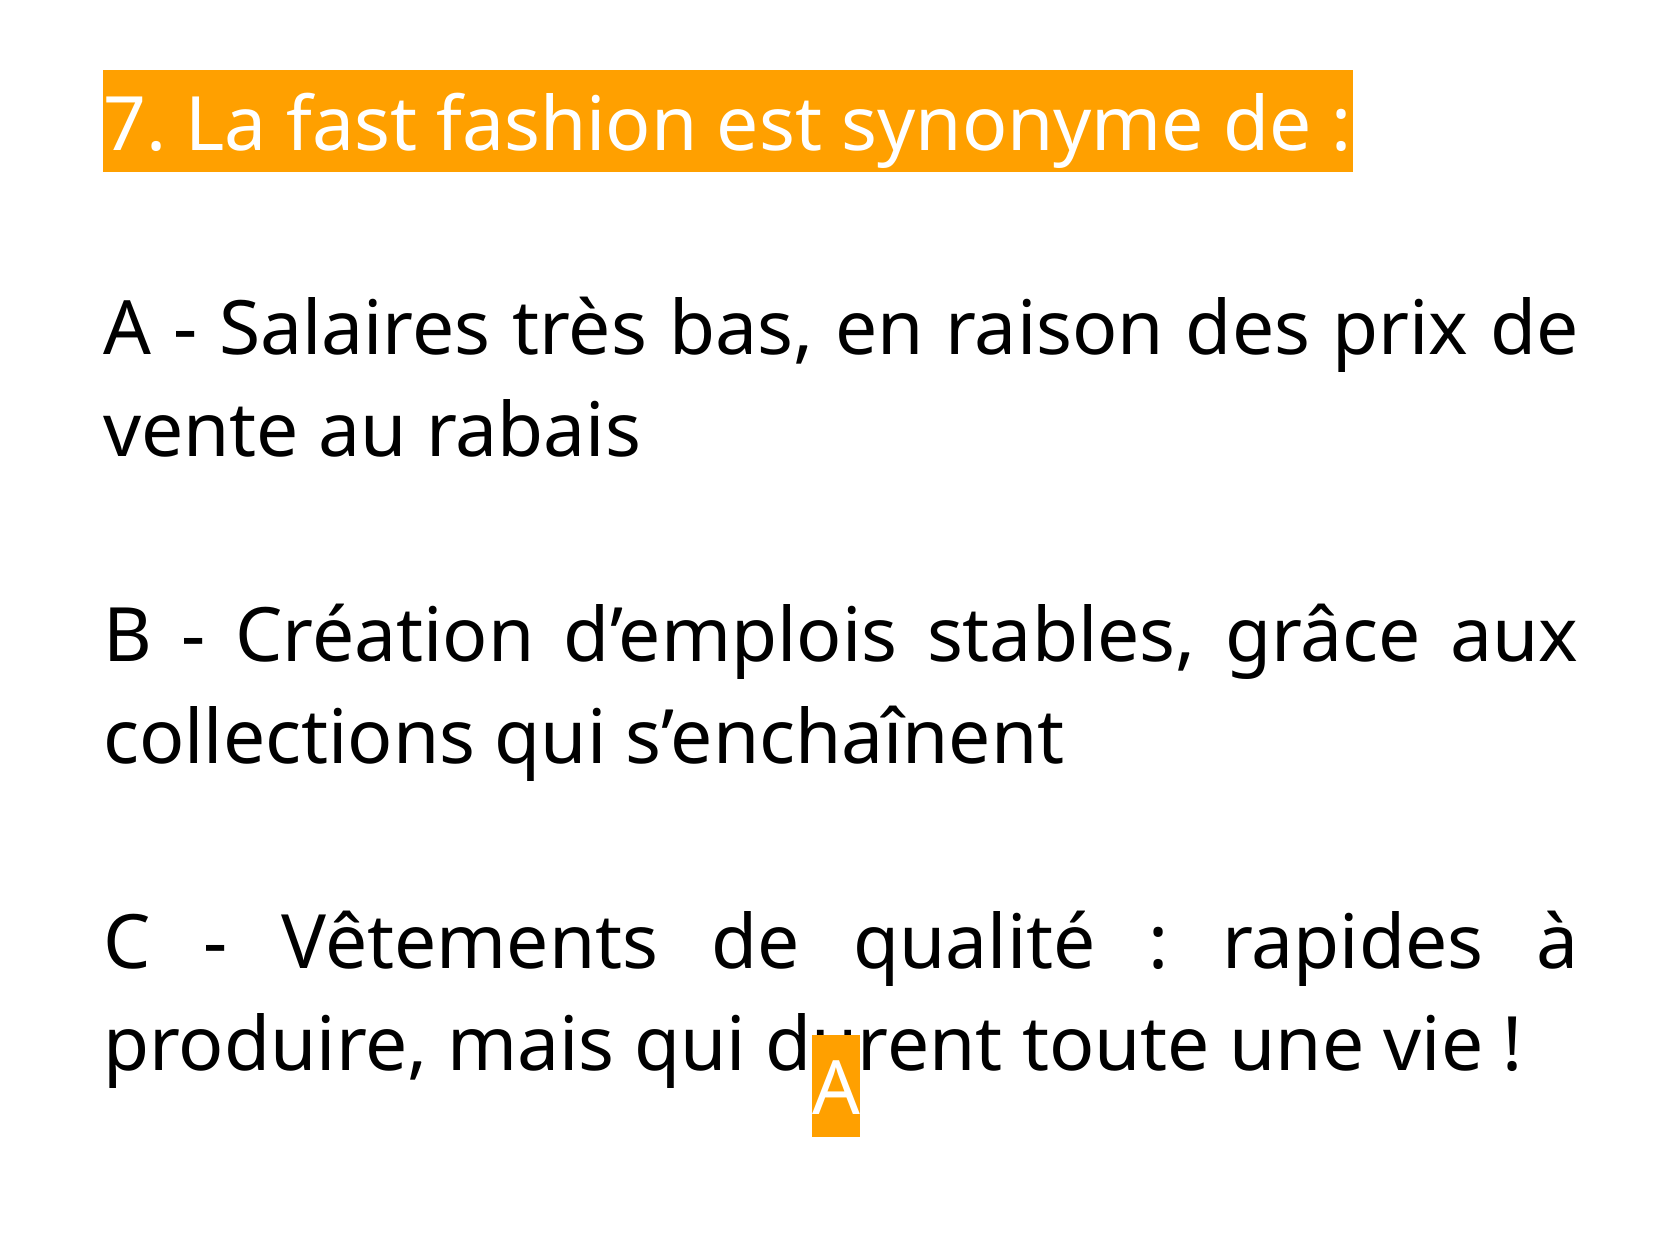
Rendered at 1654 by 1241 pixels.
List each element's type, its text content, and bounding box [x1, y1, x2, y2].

text_box 7. La fast fashion est synonyme de : A - Salaires très bas, en raison des prix de vente au rabais B - Création d’emplois stables, grâce aux collections qui s’enchaînent C - Vêtements de qualité : rapides à produire, mais qui durent toute une vie ! [88, 0, 1595, 989]
text_box A [797, 1027, 877, 1148]
